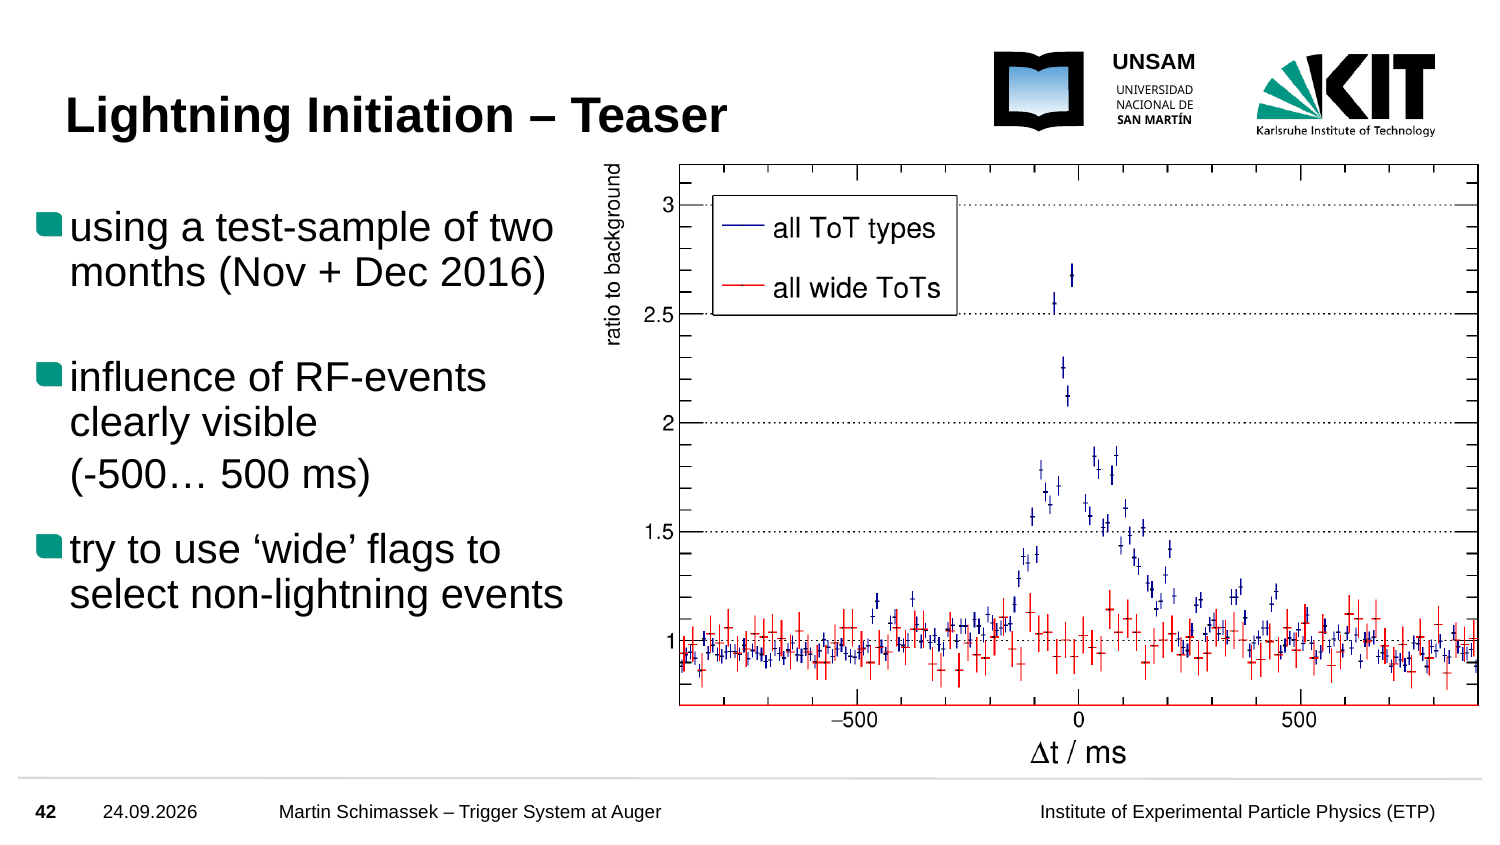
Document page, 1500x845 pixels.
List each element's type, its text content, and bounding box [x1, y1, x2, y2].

picture [600, 150, 1486, 775]
title Lightning Initiation – Teaser [64, 48, 1192, 144]
list using a test-sample of two months (Nov + Dec 2016) influence of RF-events clearly visible (-500… 500 ms) try to use ‘wide’ flags to select non-lightning events [36, 205, 571, 740]
picture [1257, 54, 1435, 137]
slide_number <number> [35, 778, 89, 844]
slide_number 01.11.2021 [102, 778, 272, 844]
